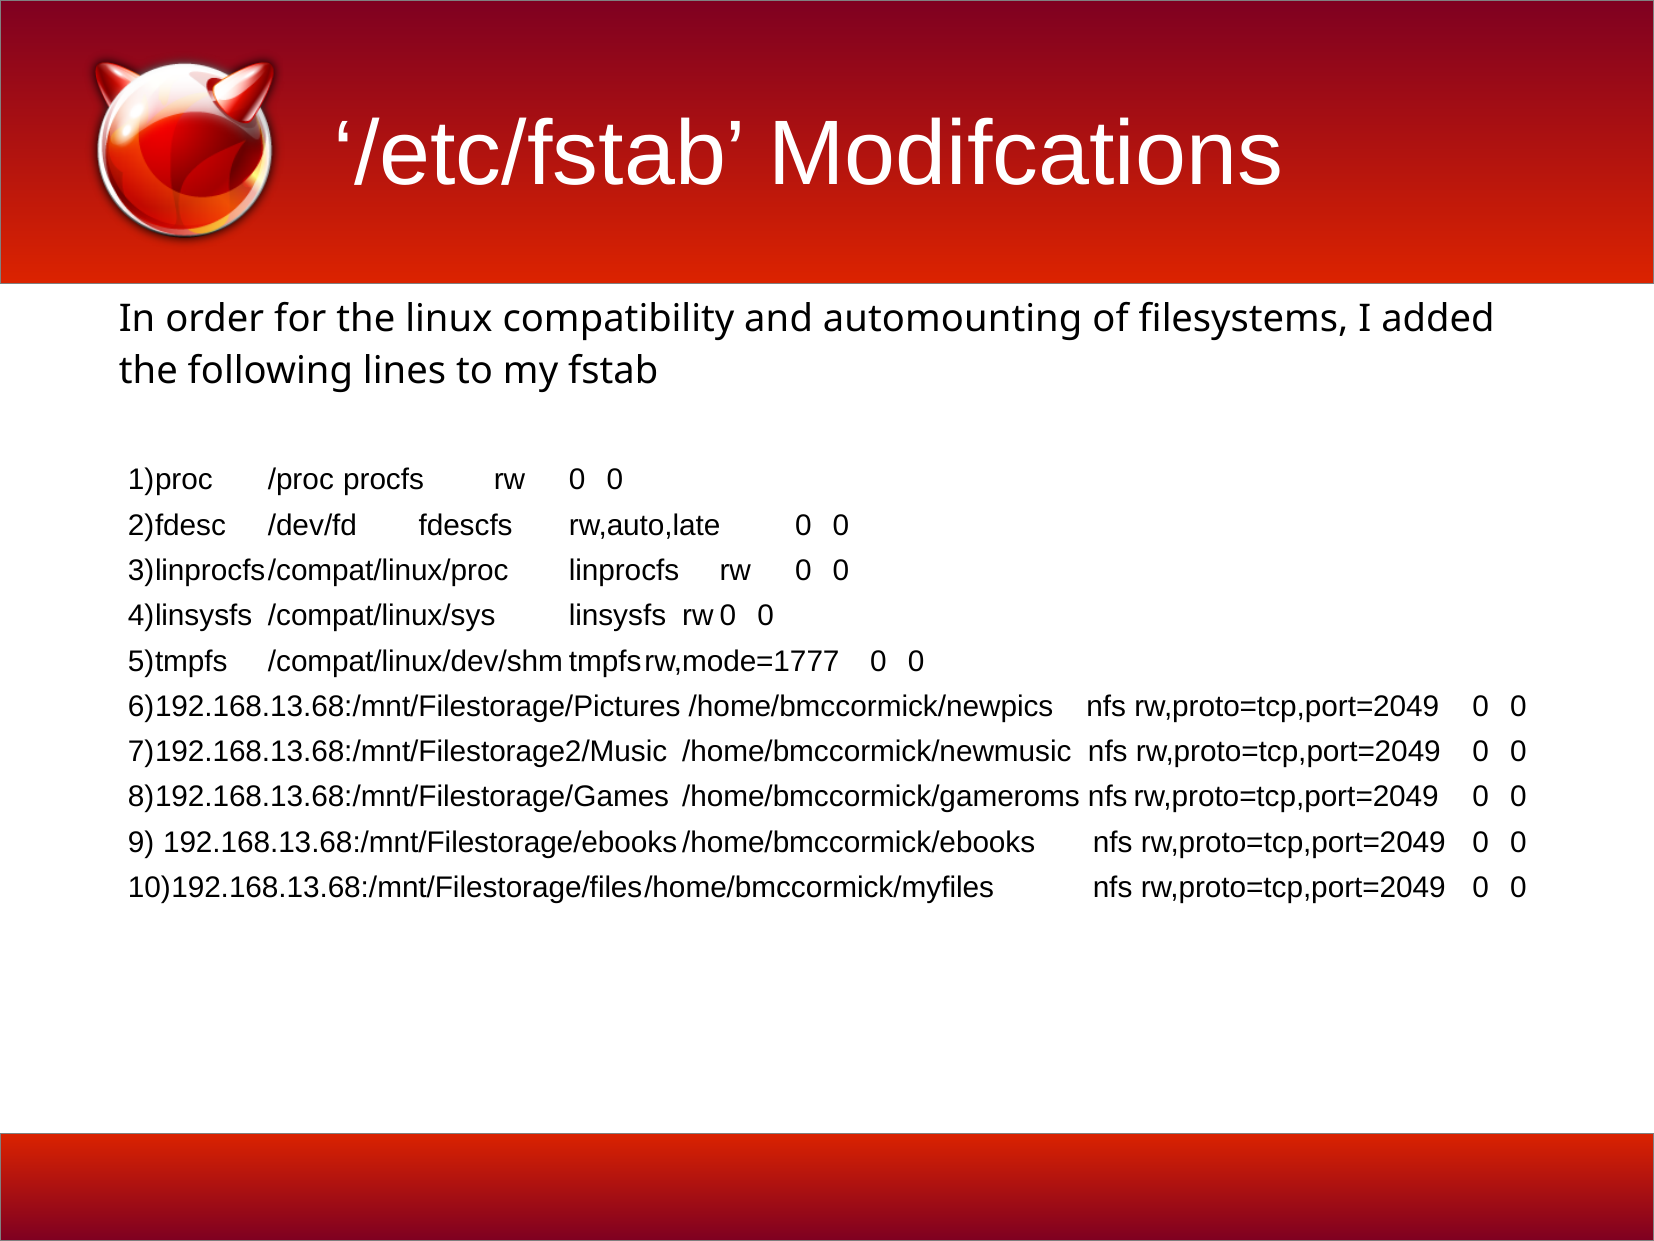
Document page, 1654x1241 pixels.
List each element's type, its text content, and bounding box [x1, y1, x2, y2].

title ‘/etc/fstab’ Modifcations [82, 49, 1536, 257]
list In order for the linux compatibility and automounting of filesystems, I added the following lines to my fstab proc /proc procfs rw 0 0 fdesc /dev/fd fdescfs rw,auto,late 0 0 linprocfs /compat/linux/proc linprocfs rw 0 0 linsysfs /compat/linux/sys linsysfs rw 0 0 tmpfs /compat/linux/dev/shm tmpfs rw,mode=1777 0 0 192.168.13.68:/mnt/Filestorage/Pictures /home/bmccormick/newpics nfs rw,proto=tcp,port=2049 0 0 192.168.13.68:/mnt/Filestorage2/Music /home/bmccormick/newmusic nfs rw,proto=tcp,port=2049 0 0 192.168.13.68:/mnt/Filestorage/Games /home/bmccormick/gameroms nfs rw,proto=tcp,port=2049 0 0 192.168.13.68:/mnt/Filestorage/ebooks /home/bmccormick/ebooks nfs rw,proto=tcp,port=2049 0 0 192.168.13.68:/mnt/Filestorage/files /home/bmccormick/myfiles nfs rw,proto=tcp,port=2049 0 0 [82, 290, 1538, 1010]
